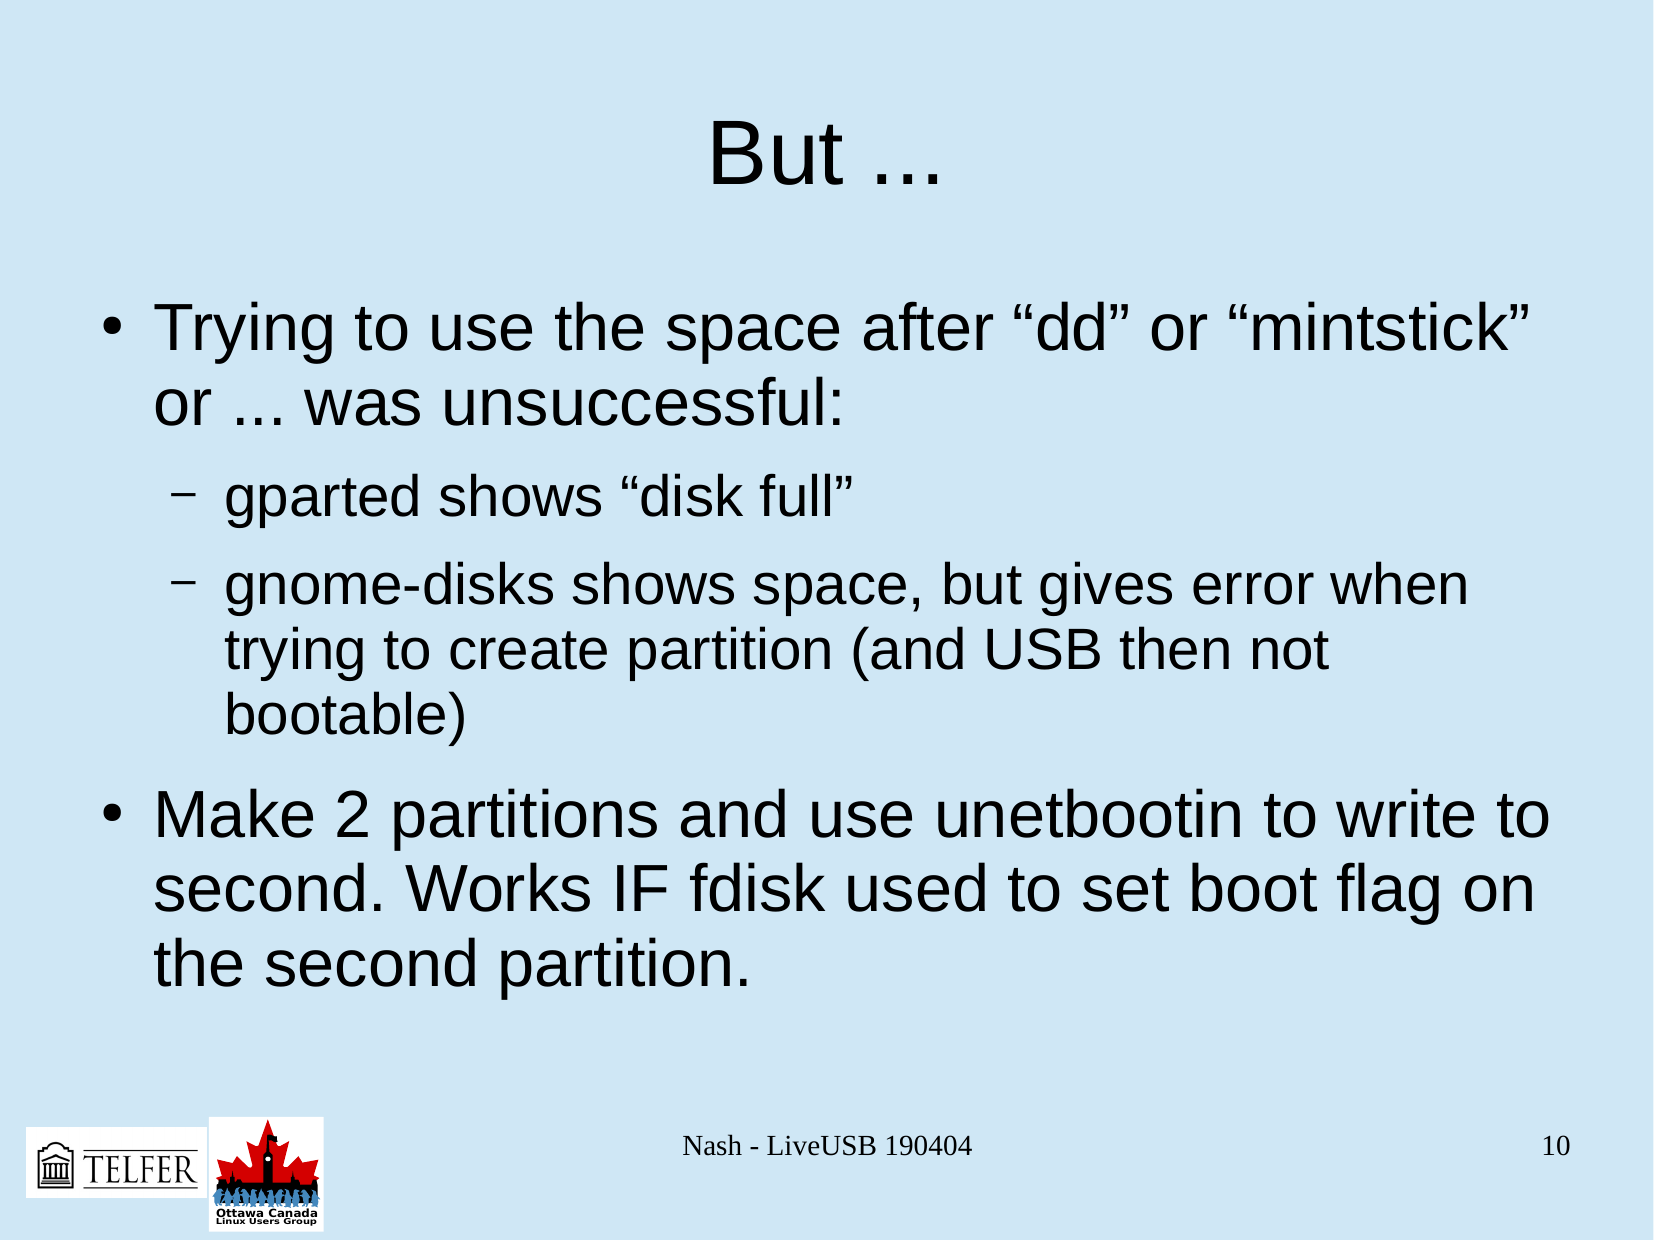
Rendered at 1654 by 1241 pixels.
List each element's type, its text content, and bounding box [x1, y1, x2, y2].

title But ... [82, 49, 1571, 257]
list Trying to use the space after “dd” or “mintstick” or ... was unsuccessful: gparted shows “disk full” gnome-disks shows space, but gives error when trying to create partition (and USB then not bootable) Make 2 partitions and use unetbootin to write to second. Works IF fdisk used to set boot flag on the second partition. [82, 290, 1571, 1010]
picture [26, 1127, 207, 1198]
